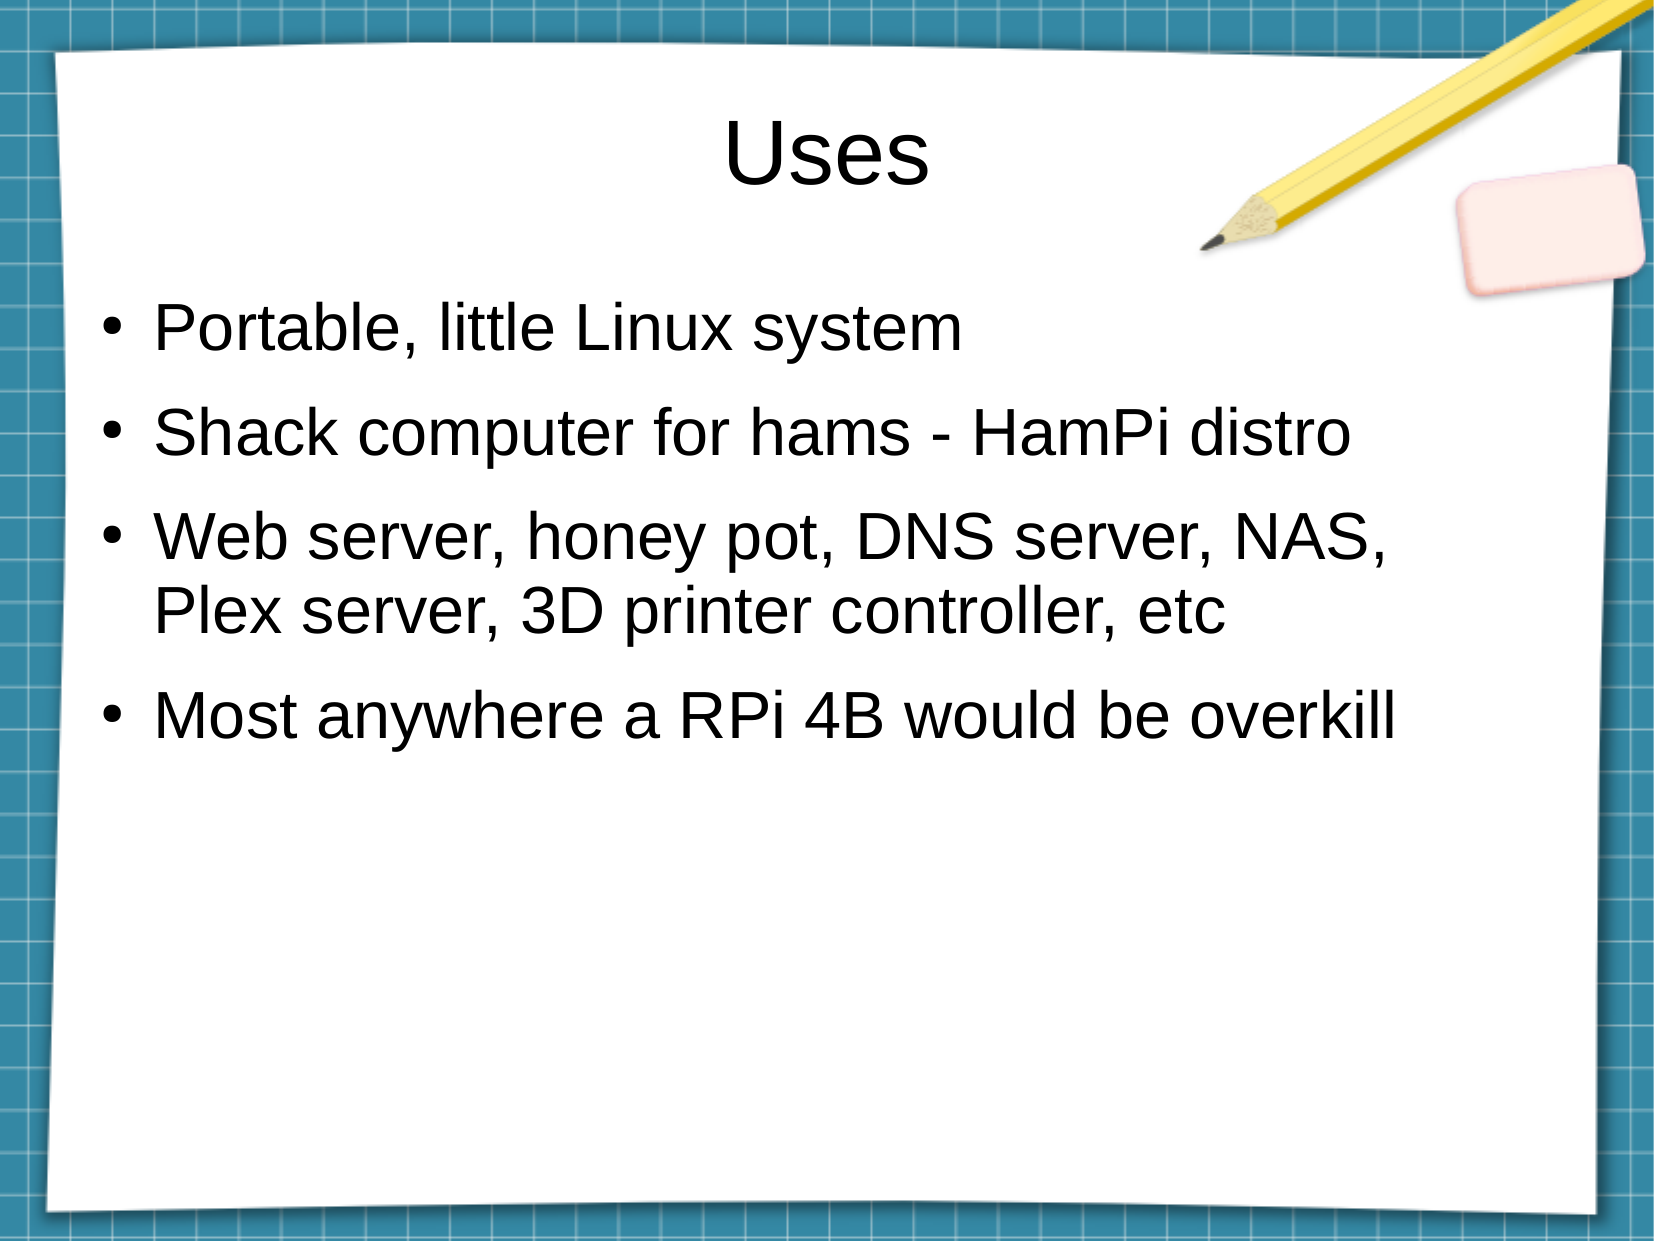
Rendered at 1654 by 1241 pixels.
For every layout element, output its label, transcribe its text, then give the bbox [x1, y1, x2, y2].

picture [0, 0, 1654, 1241]
title Uses [82, 49, 1571, 257]
list Portable, little Linux system Shack computer for hams - HamPi distro Web server, honey pot, DNS server, NAS, Plex server, 3D printer controller, etc Most anywhere a RPi 4B would be overkill [82, 290, 1571, 1010]
